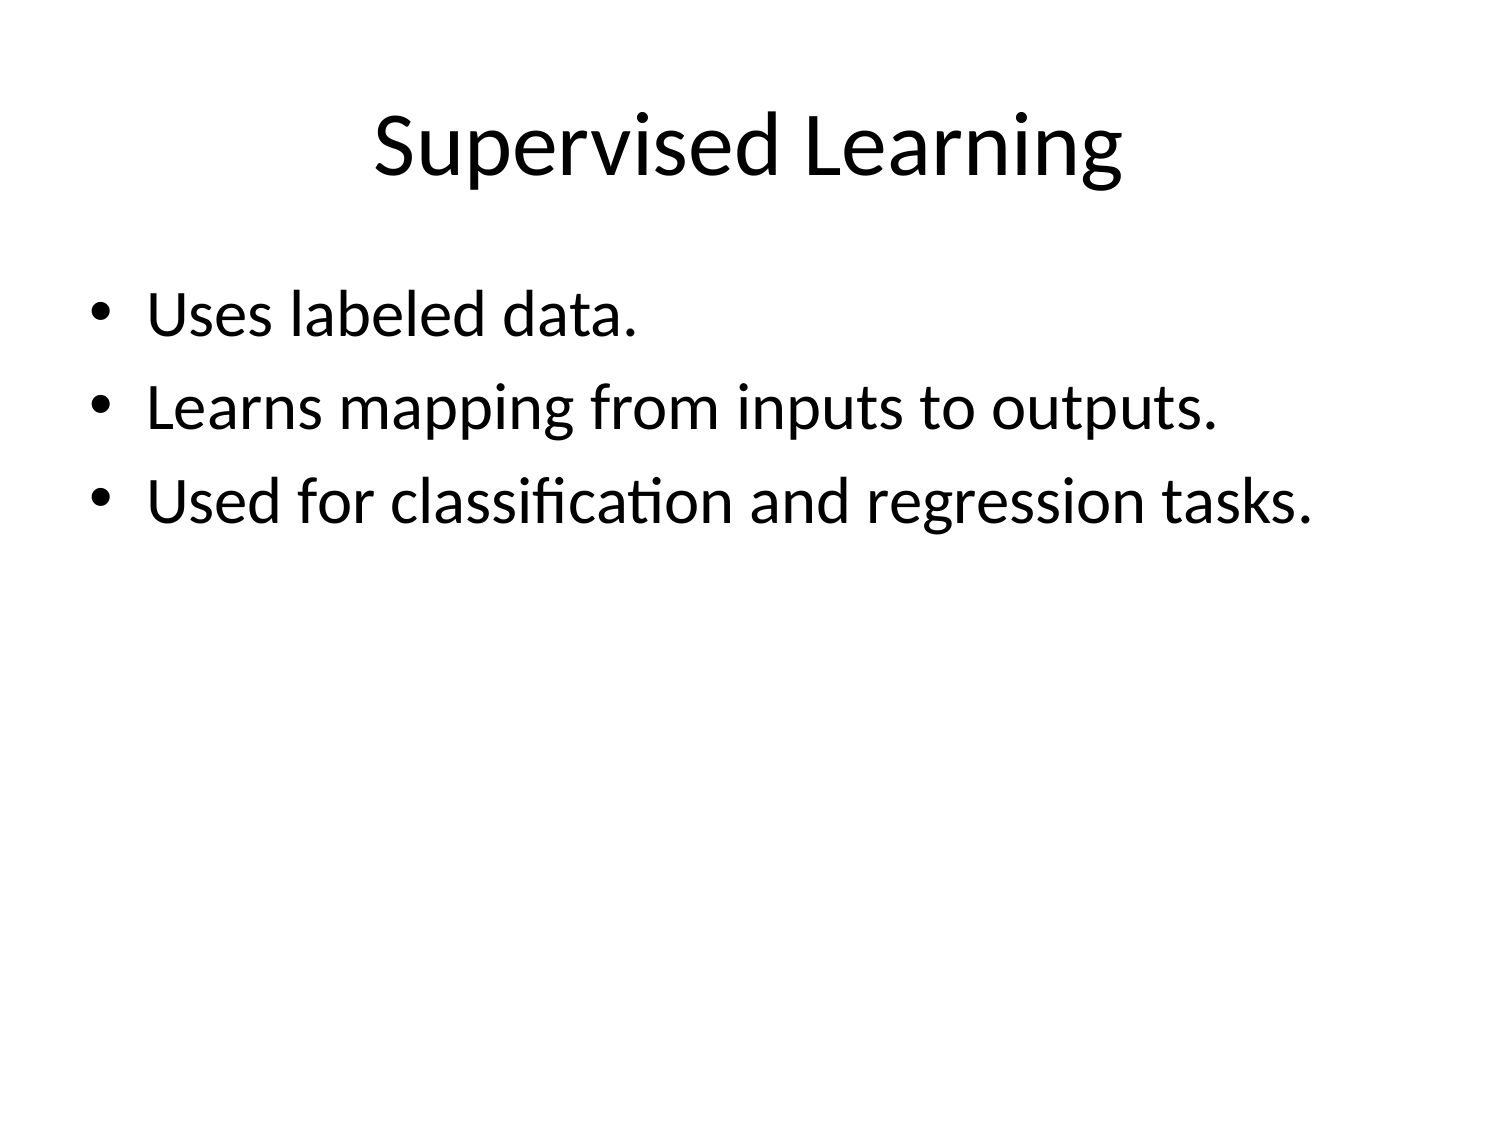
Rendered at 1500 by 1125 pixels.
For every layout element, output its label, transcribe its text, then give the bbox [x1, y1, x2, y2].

title Supervised Learning [75, 45, 1425, 233]
list Uses labeled data. Learns mapping from inputs to outputs. Used for classification and regression tasks. [75, 262, 1425, 1005]
